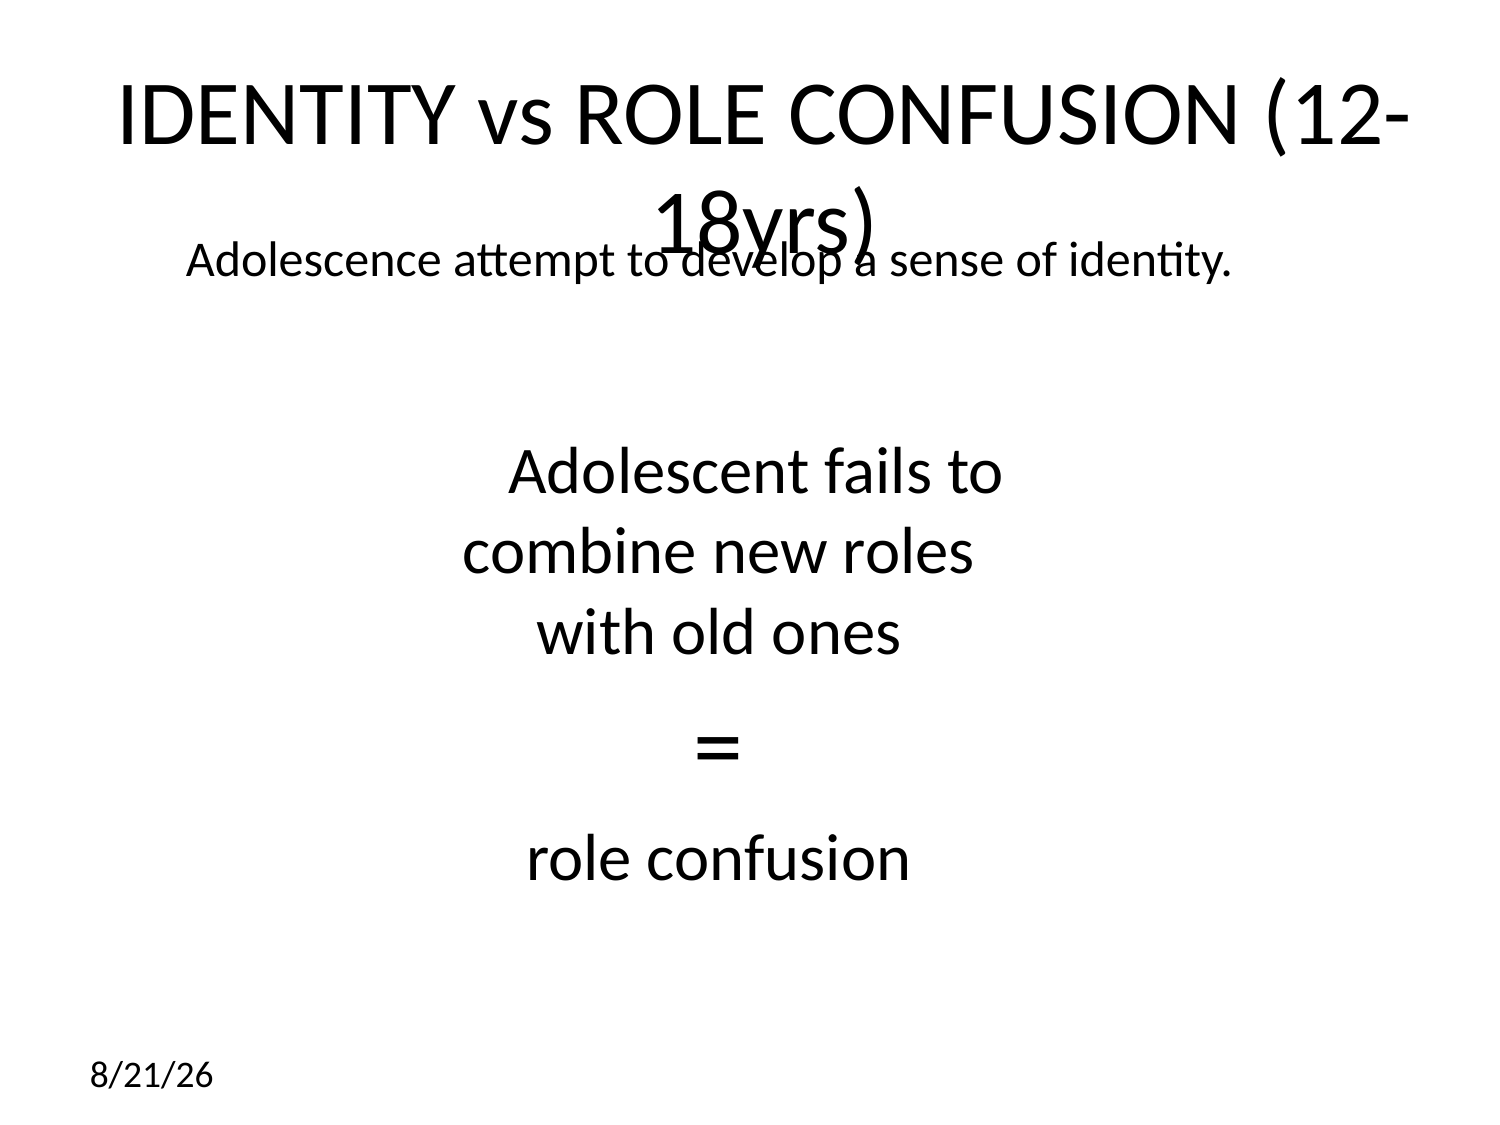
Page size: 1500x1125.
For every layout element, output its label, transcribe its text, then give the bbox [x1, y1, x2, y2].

text_box 11/5/2020 [75, 1042, 425, 1103]
title IDENTITY vs ROLE CONFUSION (12-18yrs) [29, 45, 1500, 233]
list Adolescent fails to combine new roles with old ones = role confusion [387, 419, 1051, 976]
text_box Adolescence attempt to develop a sense of identity. [171, 231, 1272, 308]
